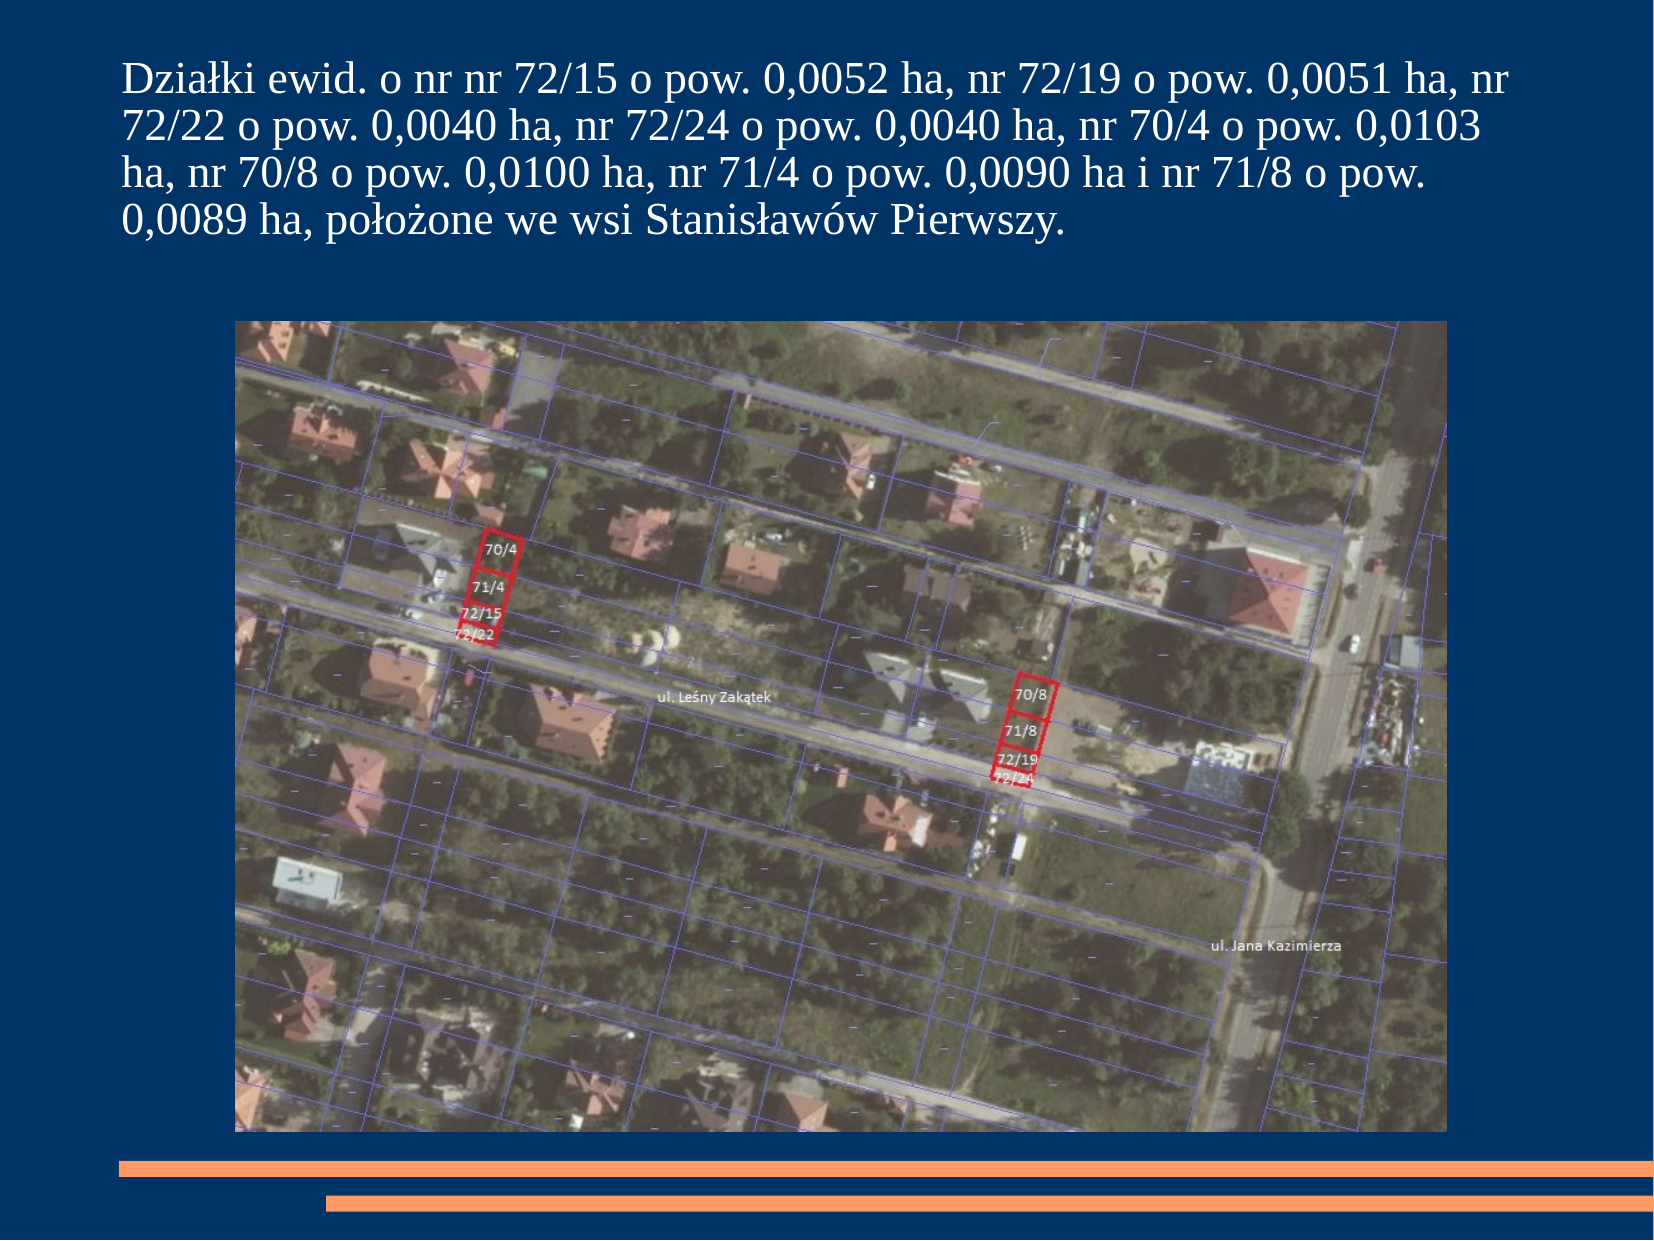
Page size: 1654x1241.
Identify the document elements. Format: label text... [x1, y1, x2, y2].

title Działki ewid. o nr nr 72/15 o pow. 0,0052 ha, nr 72/19 o pow. 0,0051 ha, nr 72/22 o pow. 0,0040 ha, nr 72/24 o pow. 0,0040 ha, nr 70/4 o pow. 0,0103 ha, nr 70/8 o pow. 0,0100 ha, nr 71/4 o pow. 0,0090 ha i nr 71/8 o pow. 0,0089 ha, położone we wsi Stanisławów Pierwszy. [121, 46, 1534, 254]
picture [235, 321, 1447, 1132]
